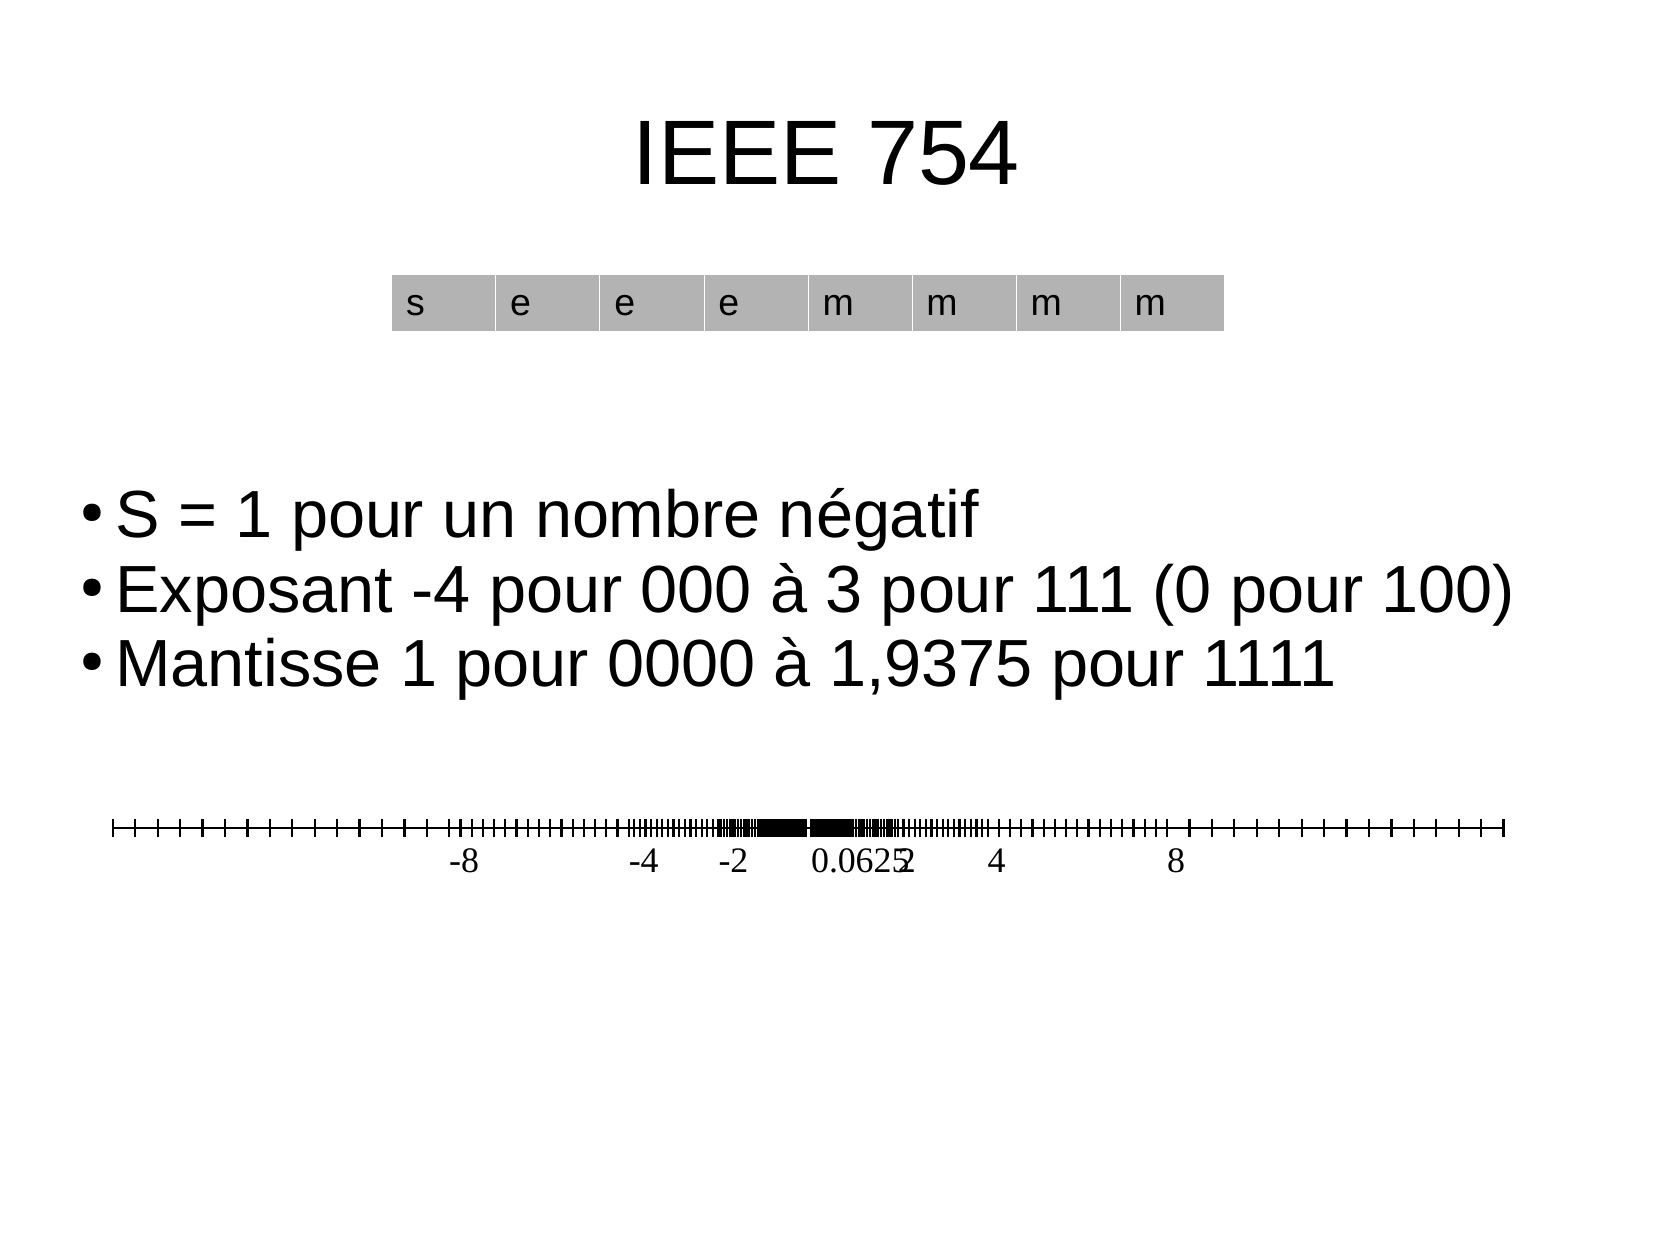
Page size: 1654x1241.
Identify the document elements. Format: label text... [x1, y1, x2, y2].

table_header e [600, 275, 704, 331]
table_header e [705, 275, 808, 331]
table_header m [913, 275, 1016, 331]
table_header m [1017, 275, 1120, 331]
table_header s [392, 275, 495, 331]
picture [89, 782, 1528, 875]
table_header m [809, 275, 912, 331]
text_box S = 1 pour un nombre négatif Exposant -4 pour 000 à 3 pour 111 (0 pour 100) Mantisse 1 pour 0000 à 1,9375 pour 1111 [65, 469, 1548, 709]
table_header e [496, 275, 599, 331]
table_header m [1121, 275, 1224, 331]
title IEEE 754 [82, 49, 1571, 257]
